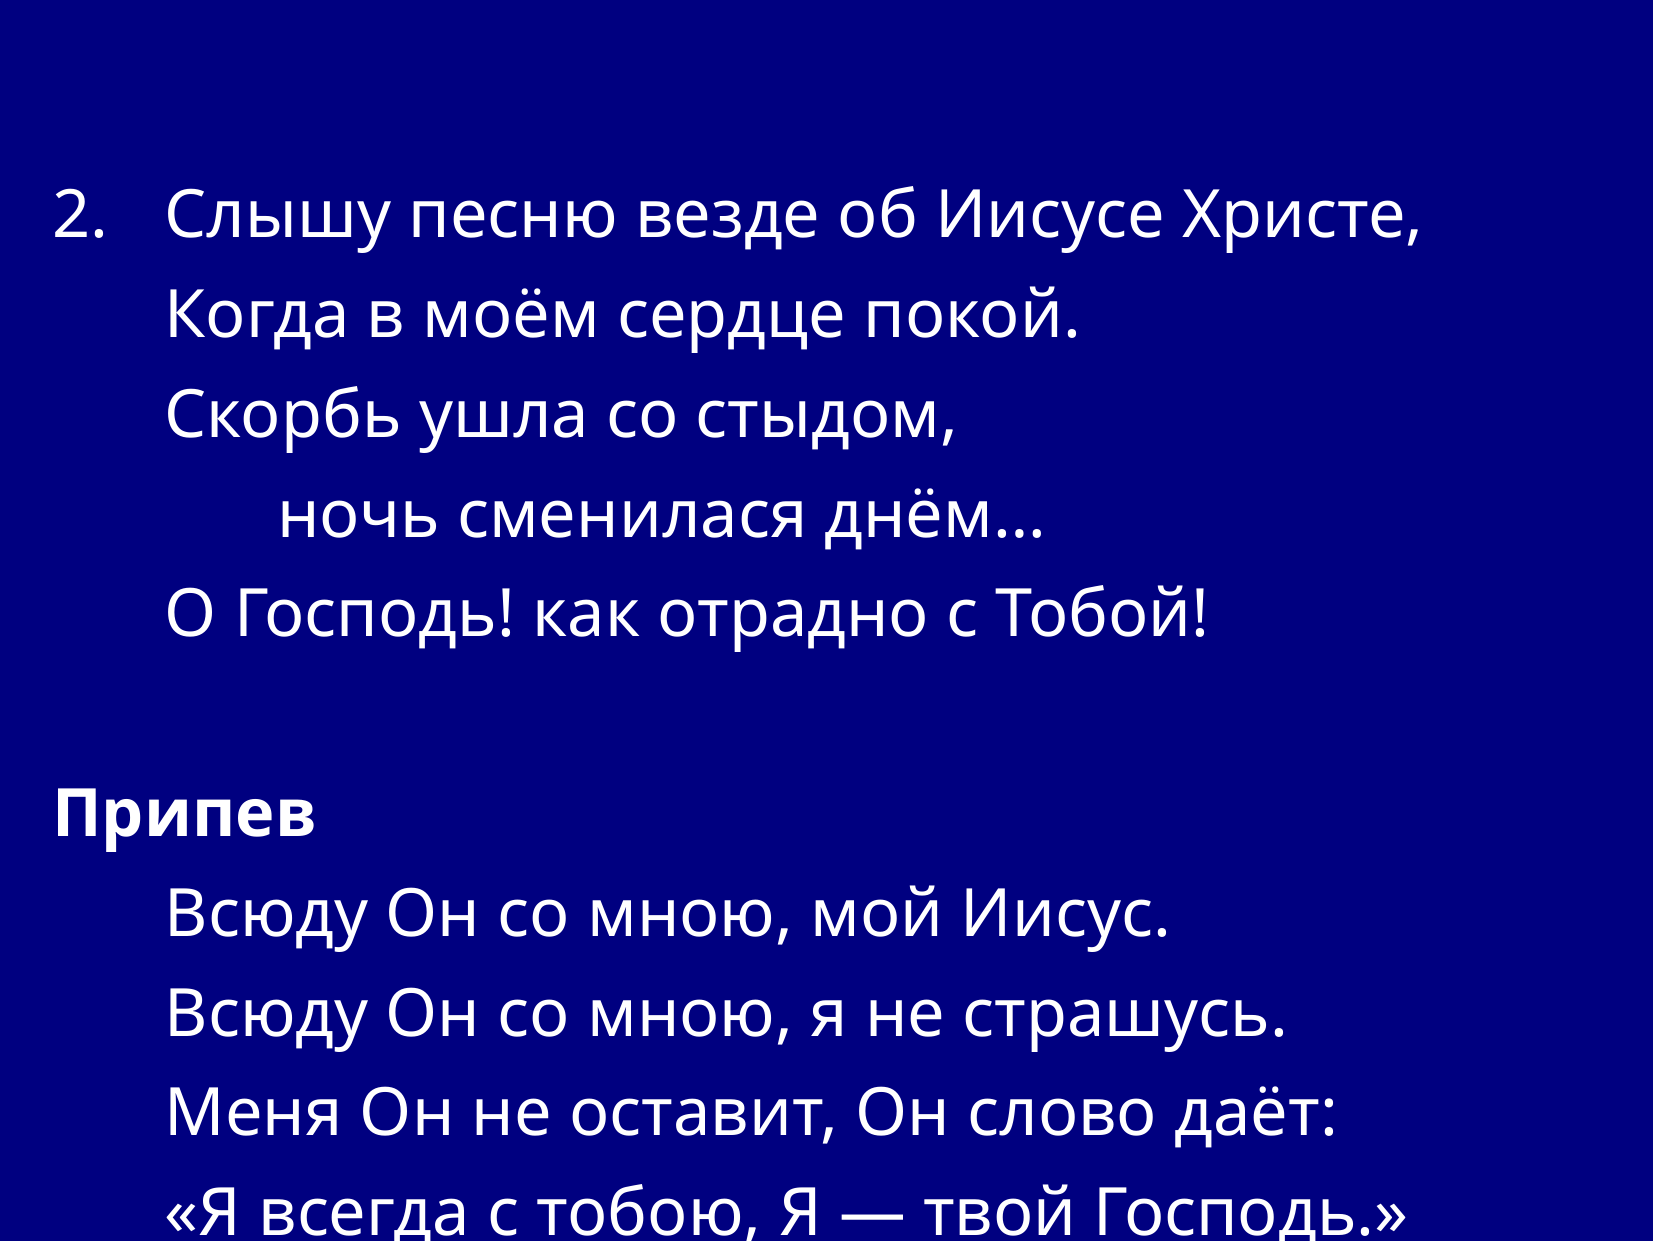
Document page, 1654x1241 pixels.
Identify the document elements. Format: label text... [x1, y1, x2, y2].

text_box 2. Слышу песню везде об Иисусе Христе, Когда в моём сердце покой. Скорбь ушла со стыдом, ночь сменилася днём… О Господь! как отрадно с Тобой! Припев Всюду Он со мною, мой Иисус. Всюду Он со мною, я не страшусь. Меня Он не оставит, Он слово даёт: «Я всегда с тобою, Я — твой Господь.» [37, 150, 1653, 1163]
